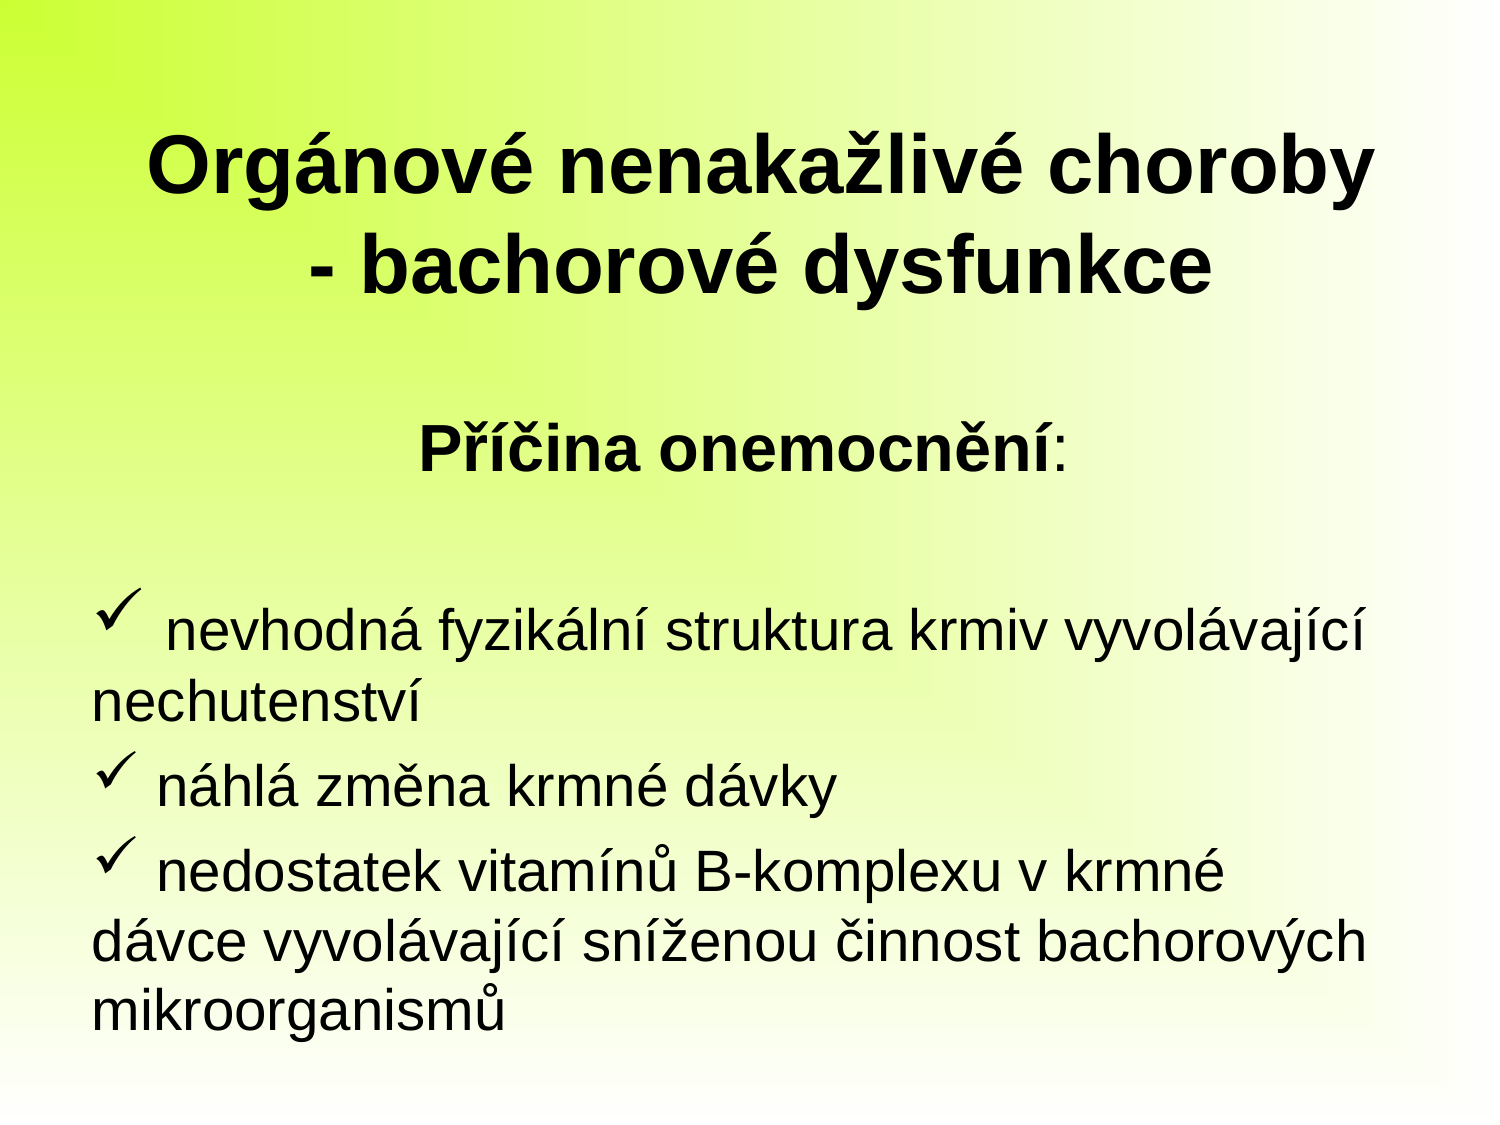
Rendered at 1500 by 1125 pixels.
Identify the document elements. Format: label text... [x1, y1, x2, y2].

picture [0, 0, 1500, 1125]
text_box Příčina onemocnění: nevhodná fyzikální struktura krmiv vyvolávající nechutenství náhlá změna krmné dávky nedostatek vitamínů B-komplexu v krmné dávce vyvolávající sníženou činnost bachorových mikroorganismů [76, 397, 1412, 1083]
title Orgánové nenakažlivé choroby - bachorové dysfunkce [123, 90, 1399, 332]
